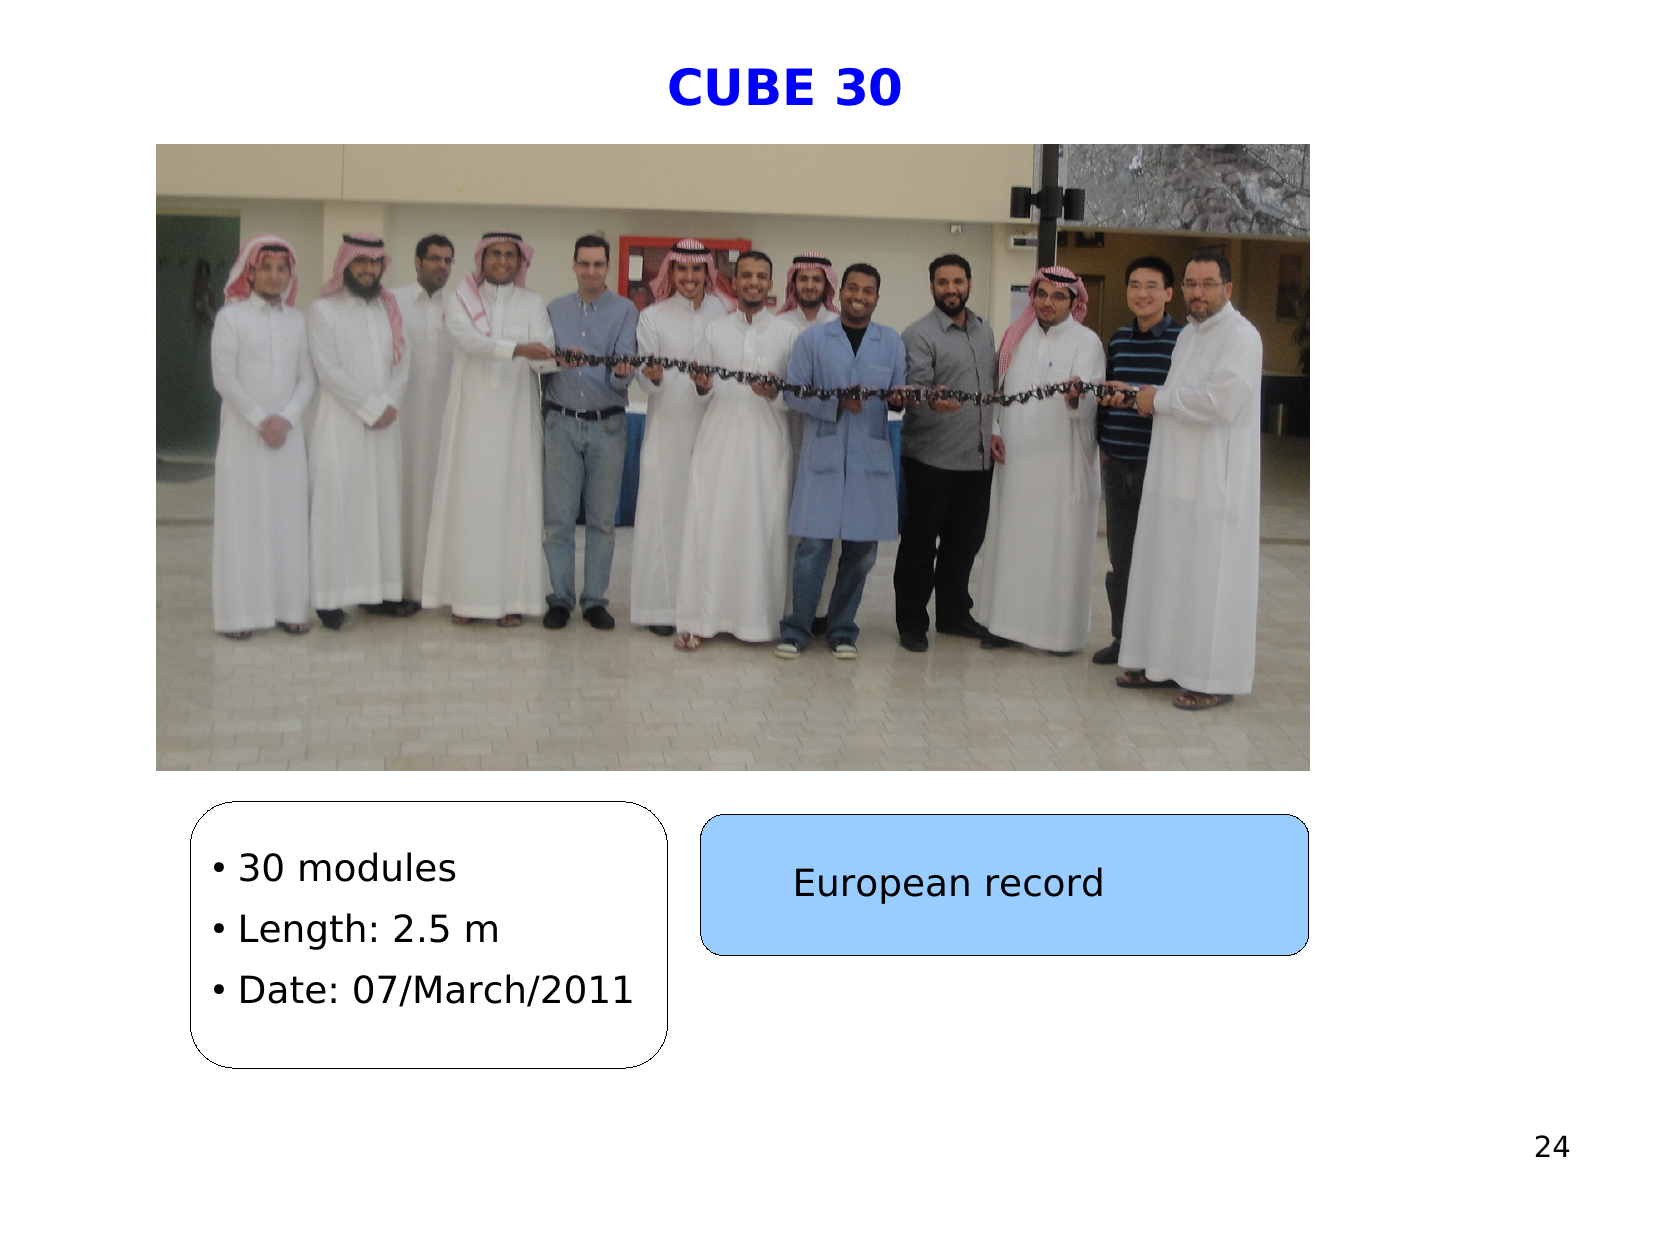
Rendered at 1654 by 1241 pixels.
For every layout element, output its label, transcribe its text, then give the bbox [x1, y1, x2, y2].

text_box [700, 814, 1309, 956]
text_box European record [777, 854, 1241, 913]
text_box CUBE 30 [652, 51, 919, 125]
picture [156, 144, 1310, 771]
text_box 30 modules Length: 2.5 m Date: 07/March/2011 [197, 839, 651, 1021]
